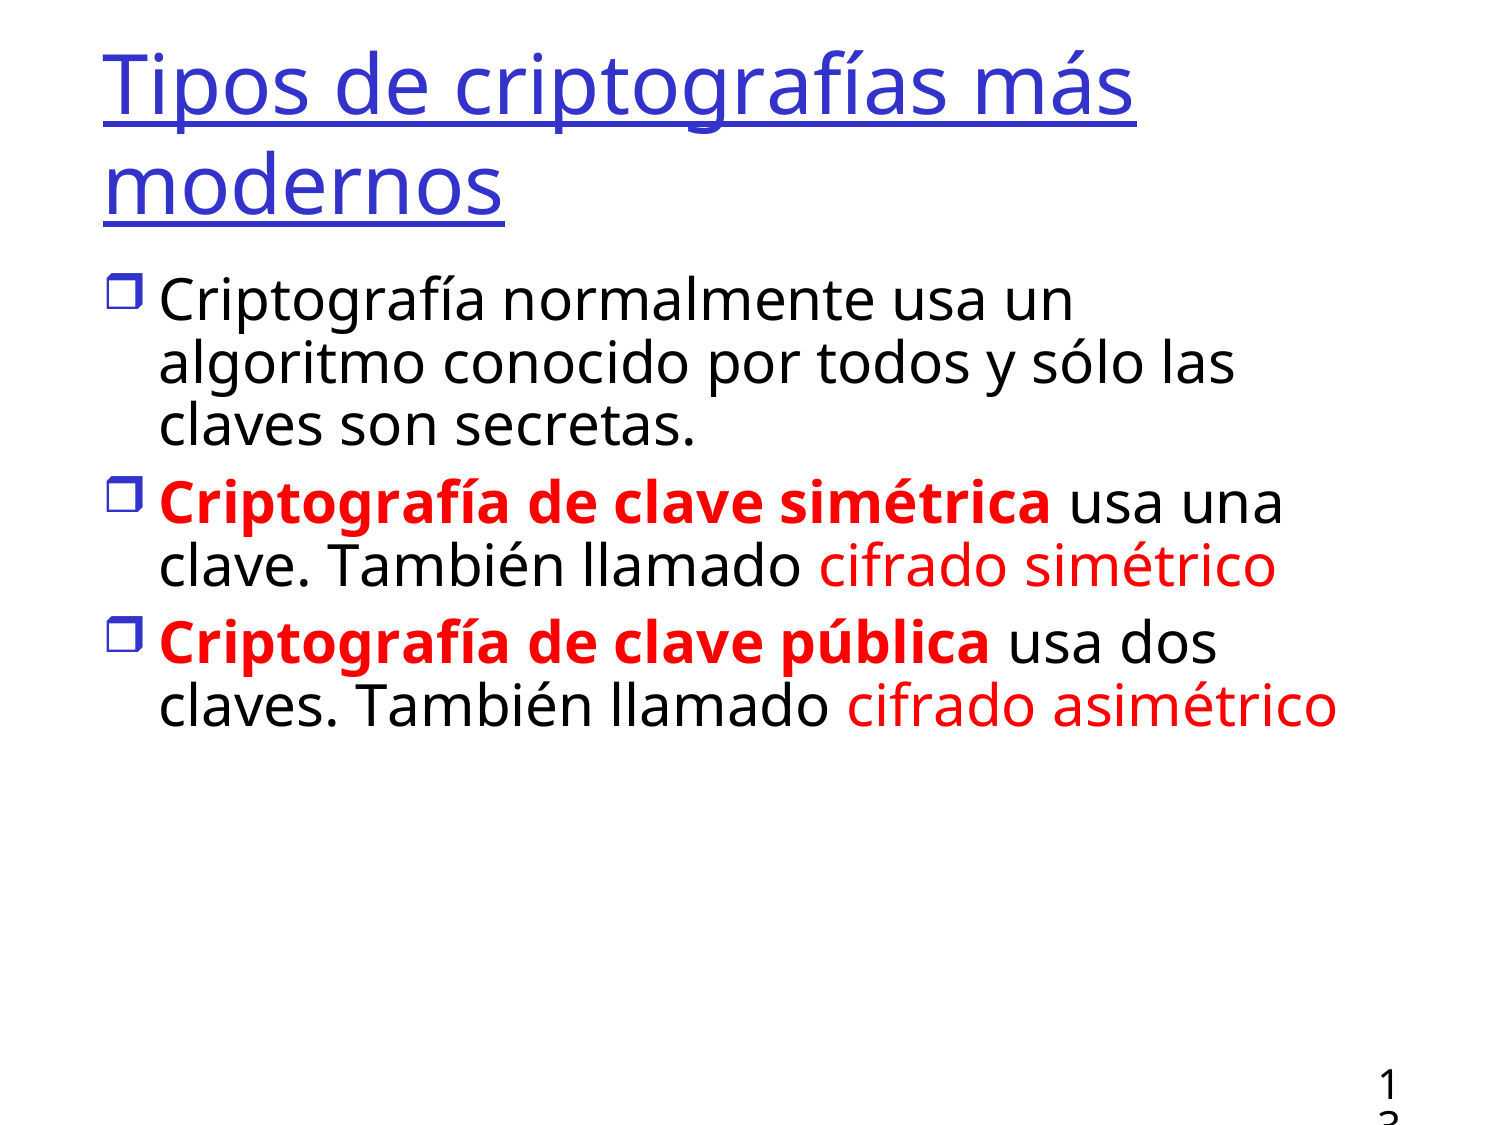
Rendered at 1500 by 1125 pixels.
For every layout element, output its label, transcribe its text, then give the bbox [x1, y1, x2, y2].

list Criptografía normalmente usa un algoritmo conocido por todos y sólo las claves son secretas. Criptografía de clave simétrica usa una clave. También llamado cifrado simétrico Criptografía de clave pública usa dos claves. También llamado cifrado asimétrico [87, 262, 1363, 1026]
title Tipos de criptografías más modernos [87, 23, 1363, 239]
